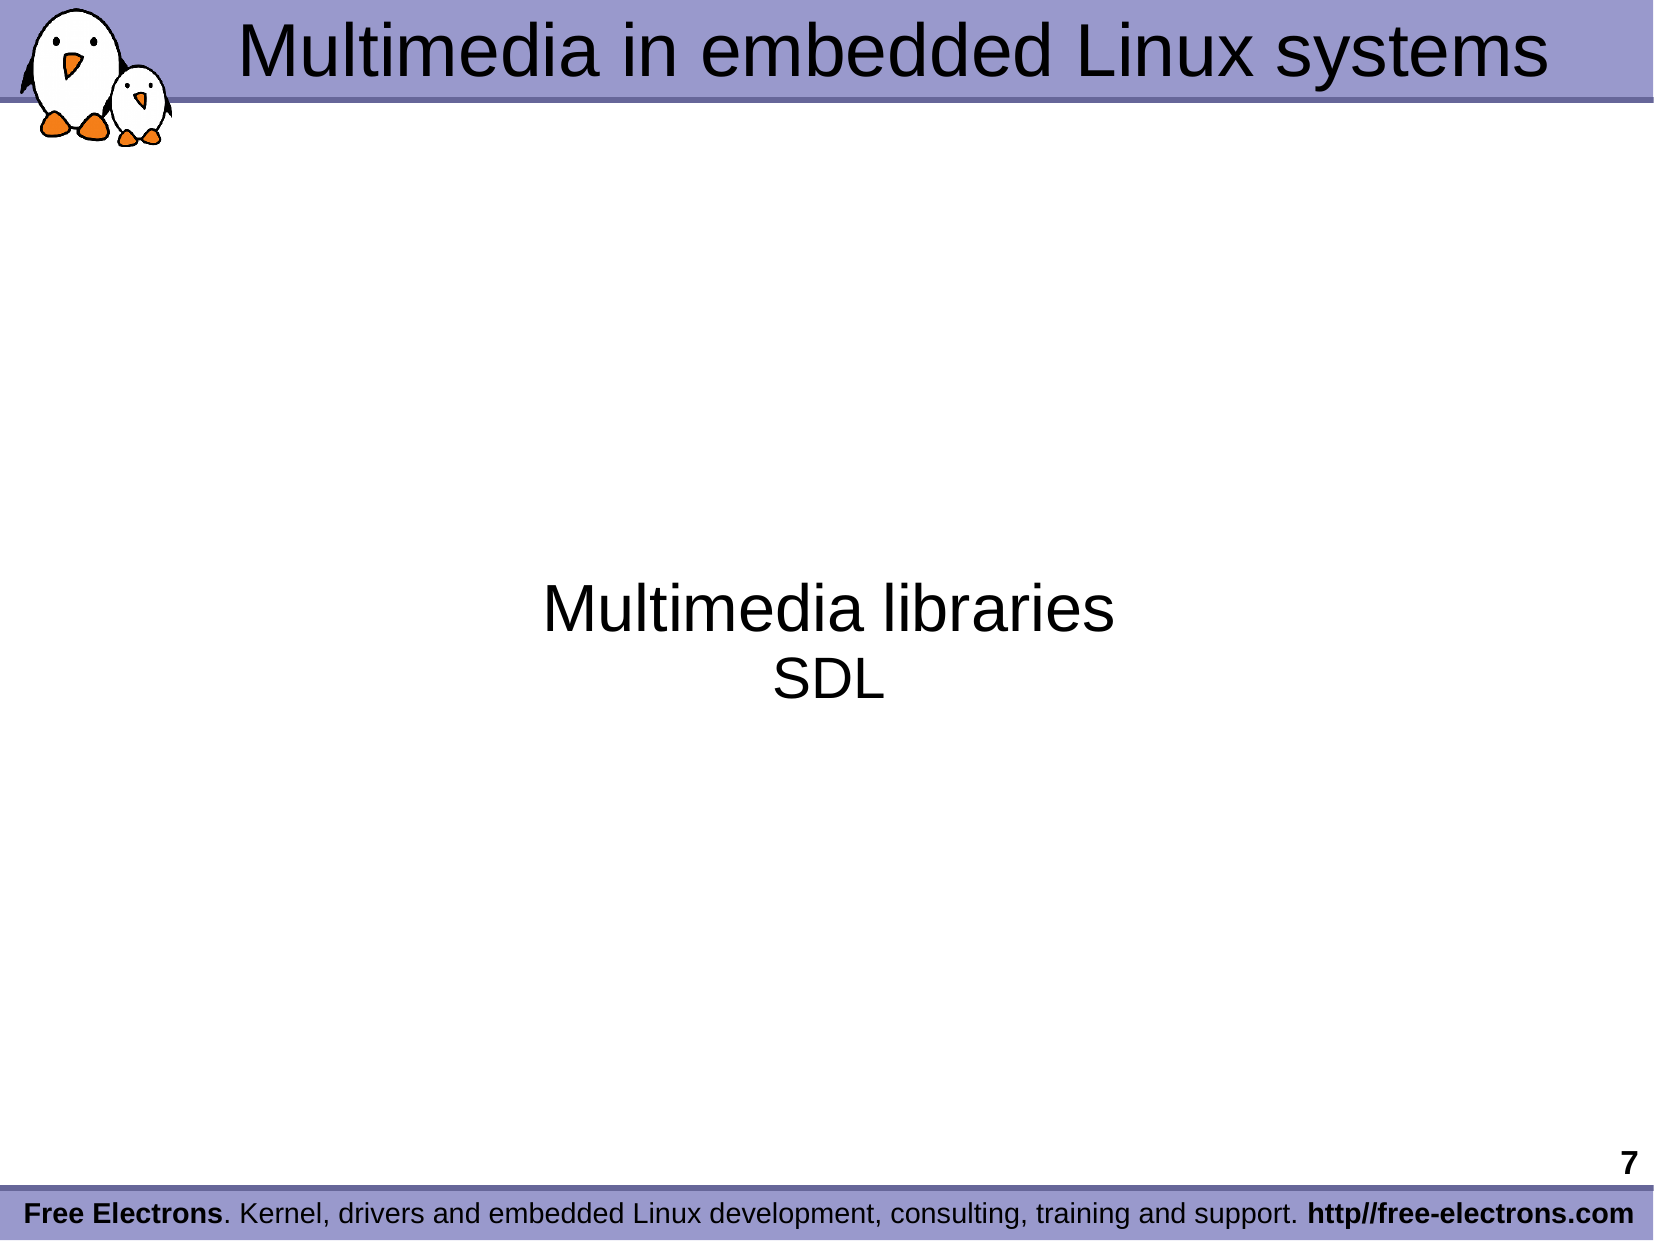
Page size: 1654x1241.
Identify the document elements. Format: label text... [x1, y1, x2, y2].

subtitle Multimedia libraries SDL [105, 216, 1518, 1066]
title Multimedia in embedded Linux systems [149, 0, 1640, 101]
picture [20, 8, 172, 147]
